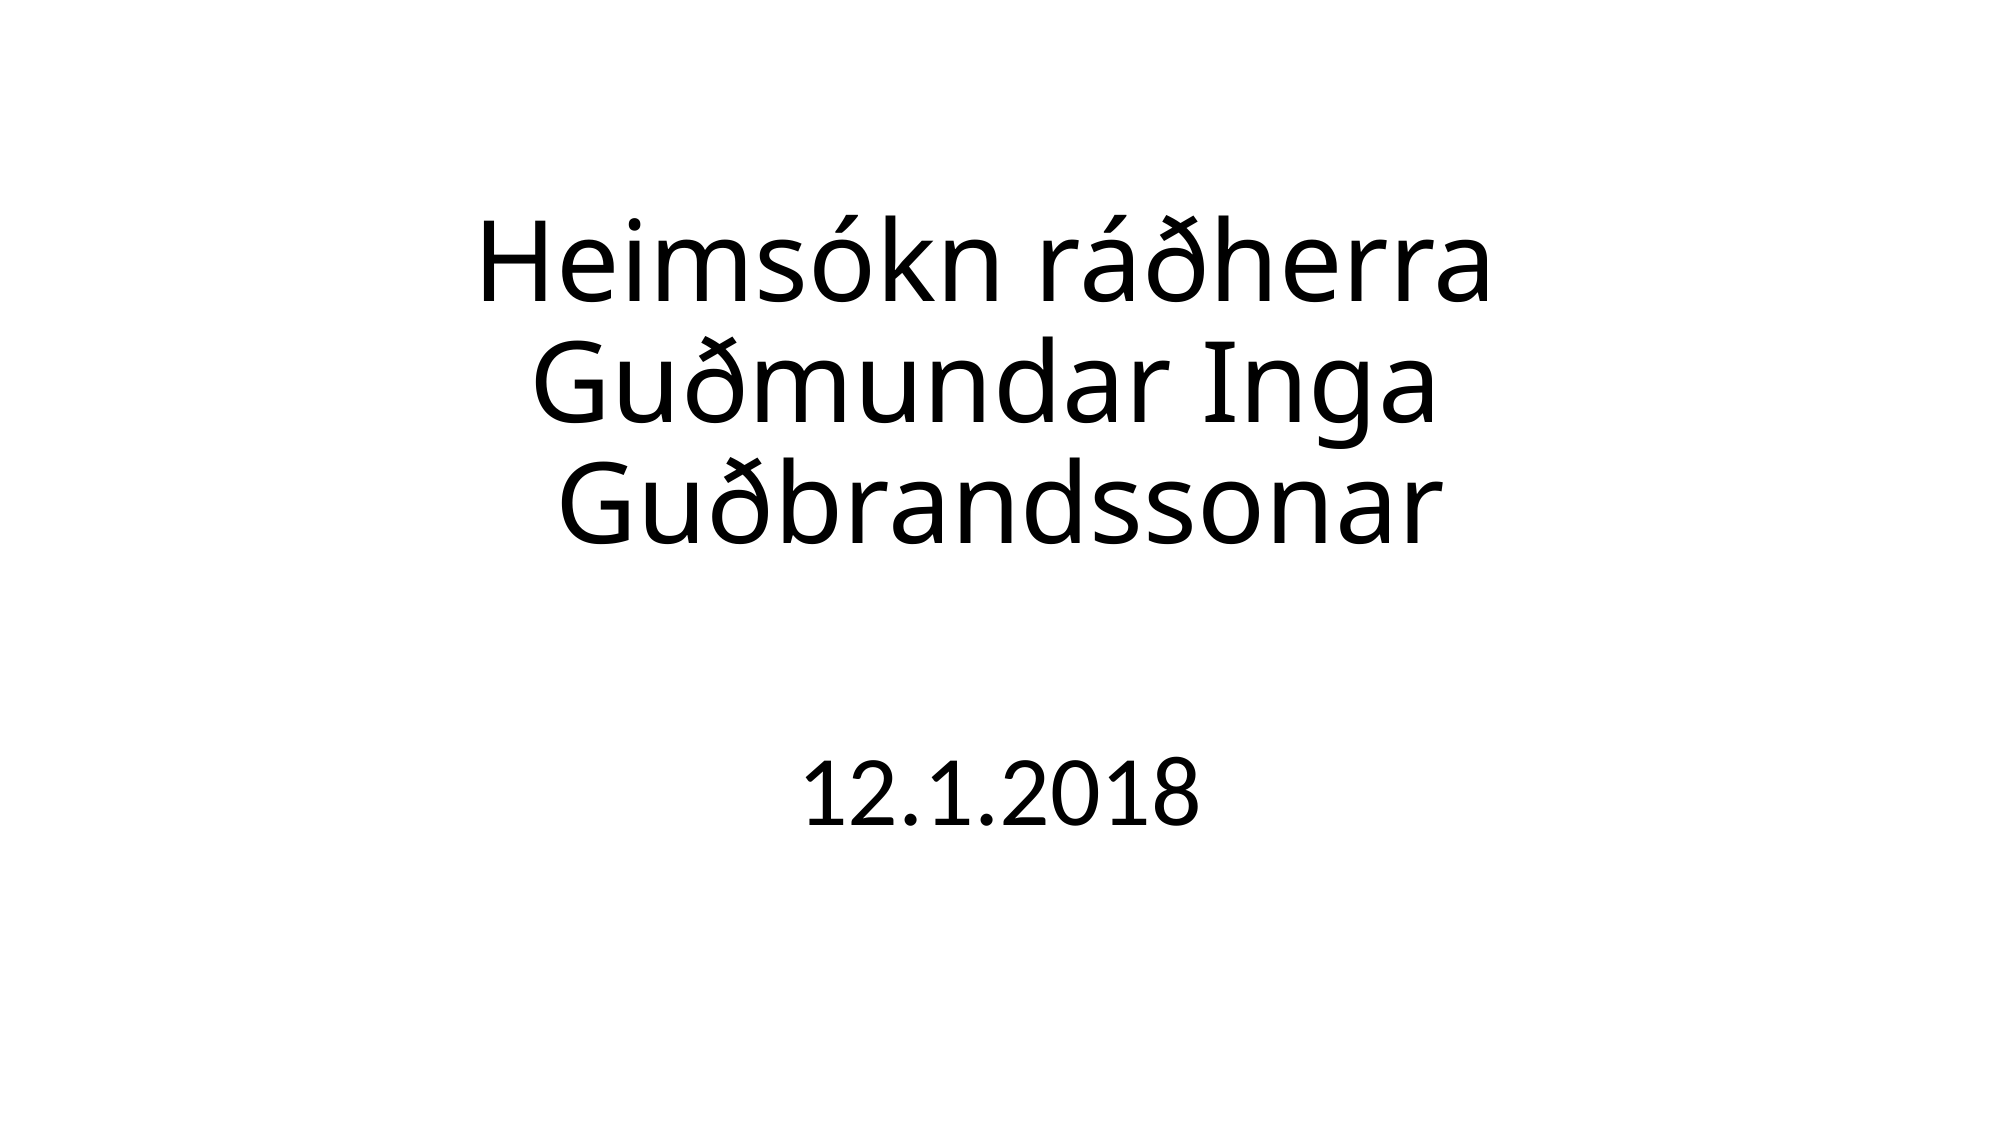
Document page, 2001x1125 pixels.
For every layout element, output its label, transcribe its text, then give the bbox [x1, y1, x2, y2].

title Heimsókn ráðherra Guðmundar Inga Guðbrandssonar [249, 184, 1750, 576]
subtitle 12.1.2018 [249, 590, 1750, 863]
